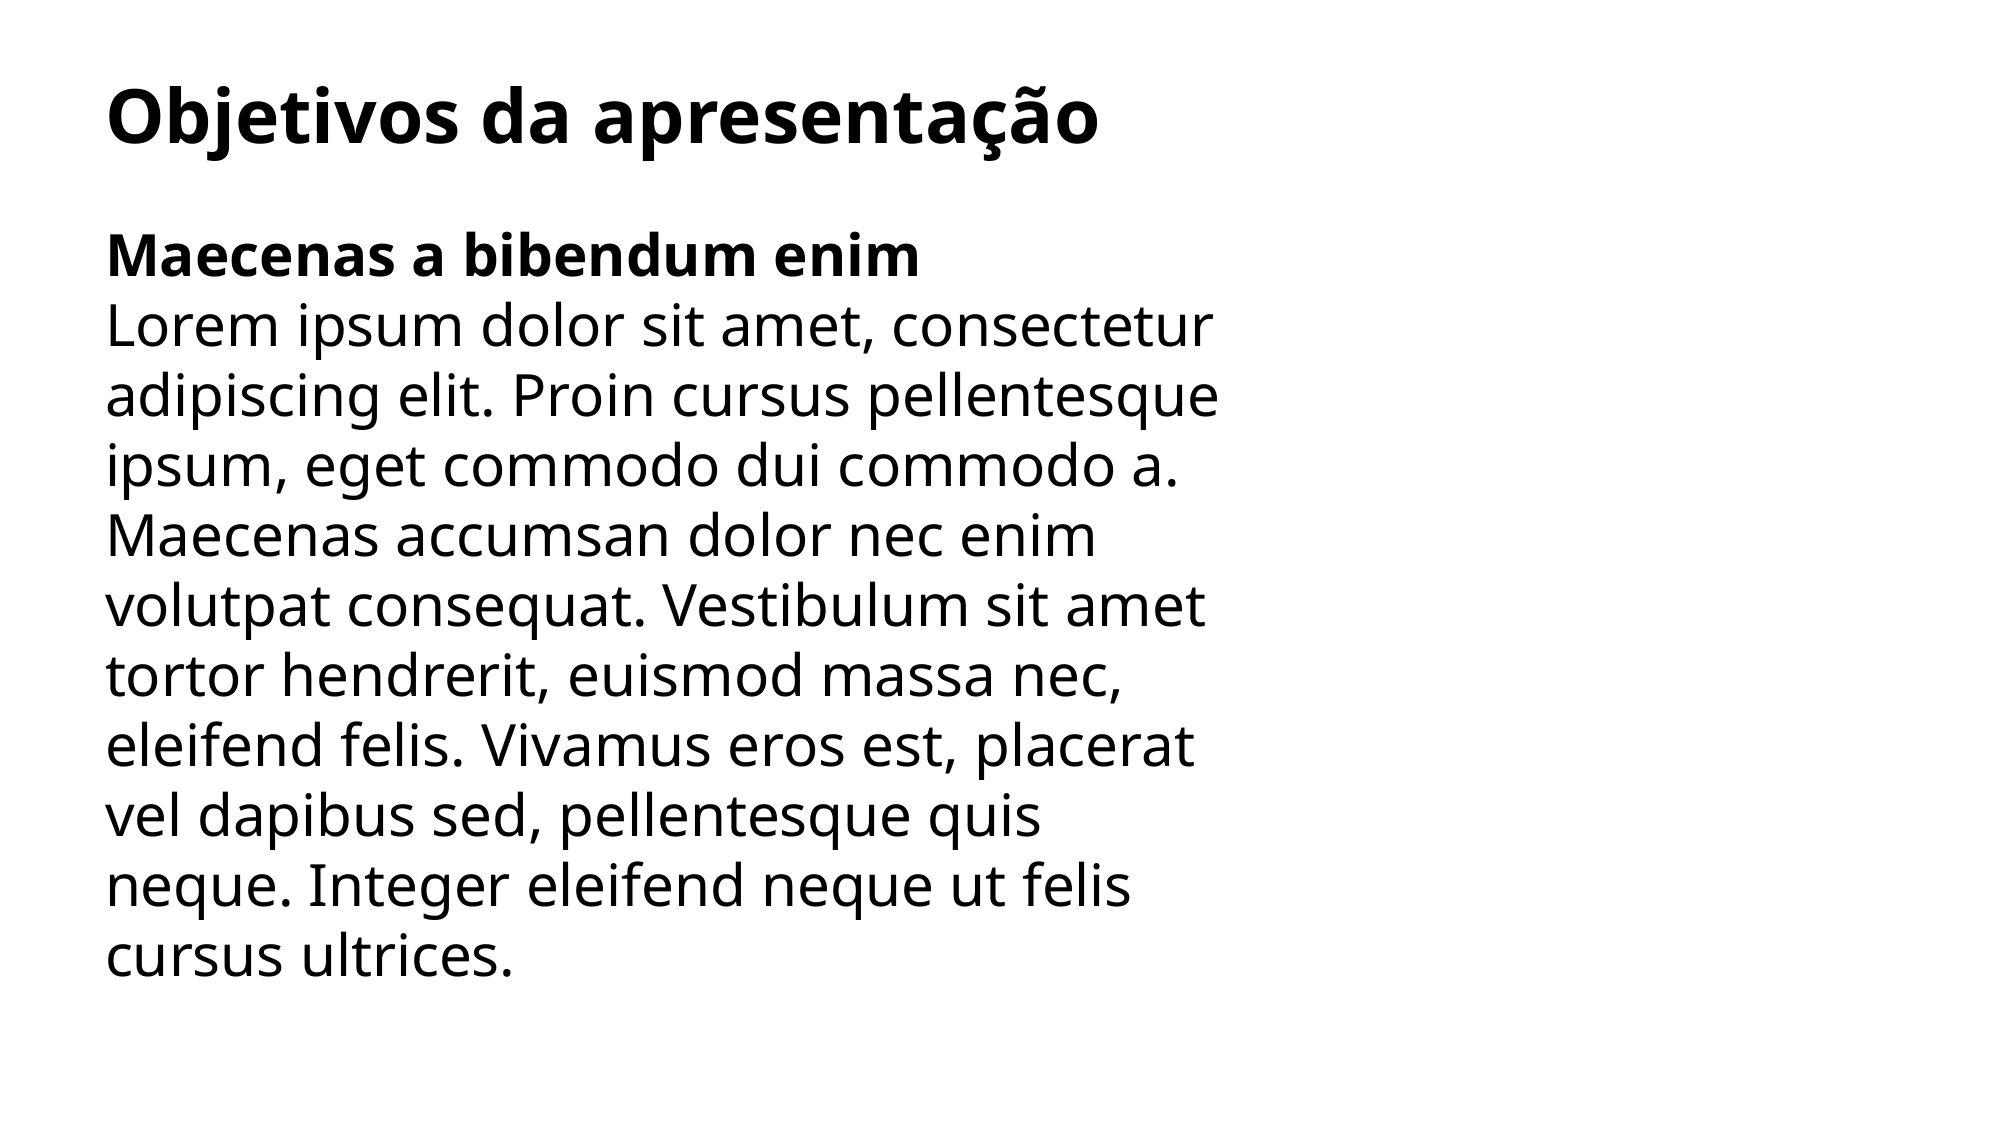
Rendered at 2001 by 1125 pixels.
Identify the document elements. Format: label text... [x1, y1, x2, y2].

text_box Objetivos da apresentação [90, 61, 1201, 167]
text_box Maecenas a bibendum enim Lorem ipsum dolor sit amet, consectetur adipiscing elit. Proin cursus pellentesque ipsum, eget commodo dui commodo a. Maecenas accumsan dolor nec enim volutpat consequat. Vestibulum sit amet tortor hendrerit, euismod massa nec, eleifend felis. Vivamus eros est, placerat vel dapibus sed, pellentesque quis neque. Integer eleifend neque ut felis cursus ultrices. [90, 210, 1262, 996]
